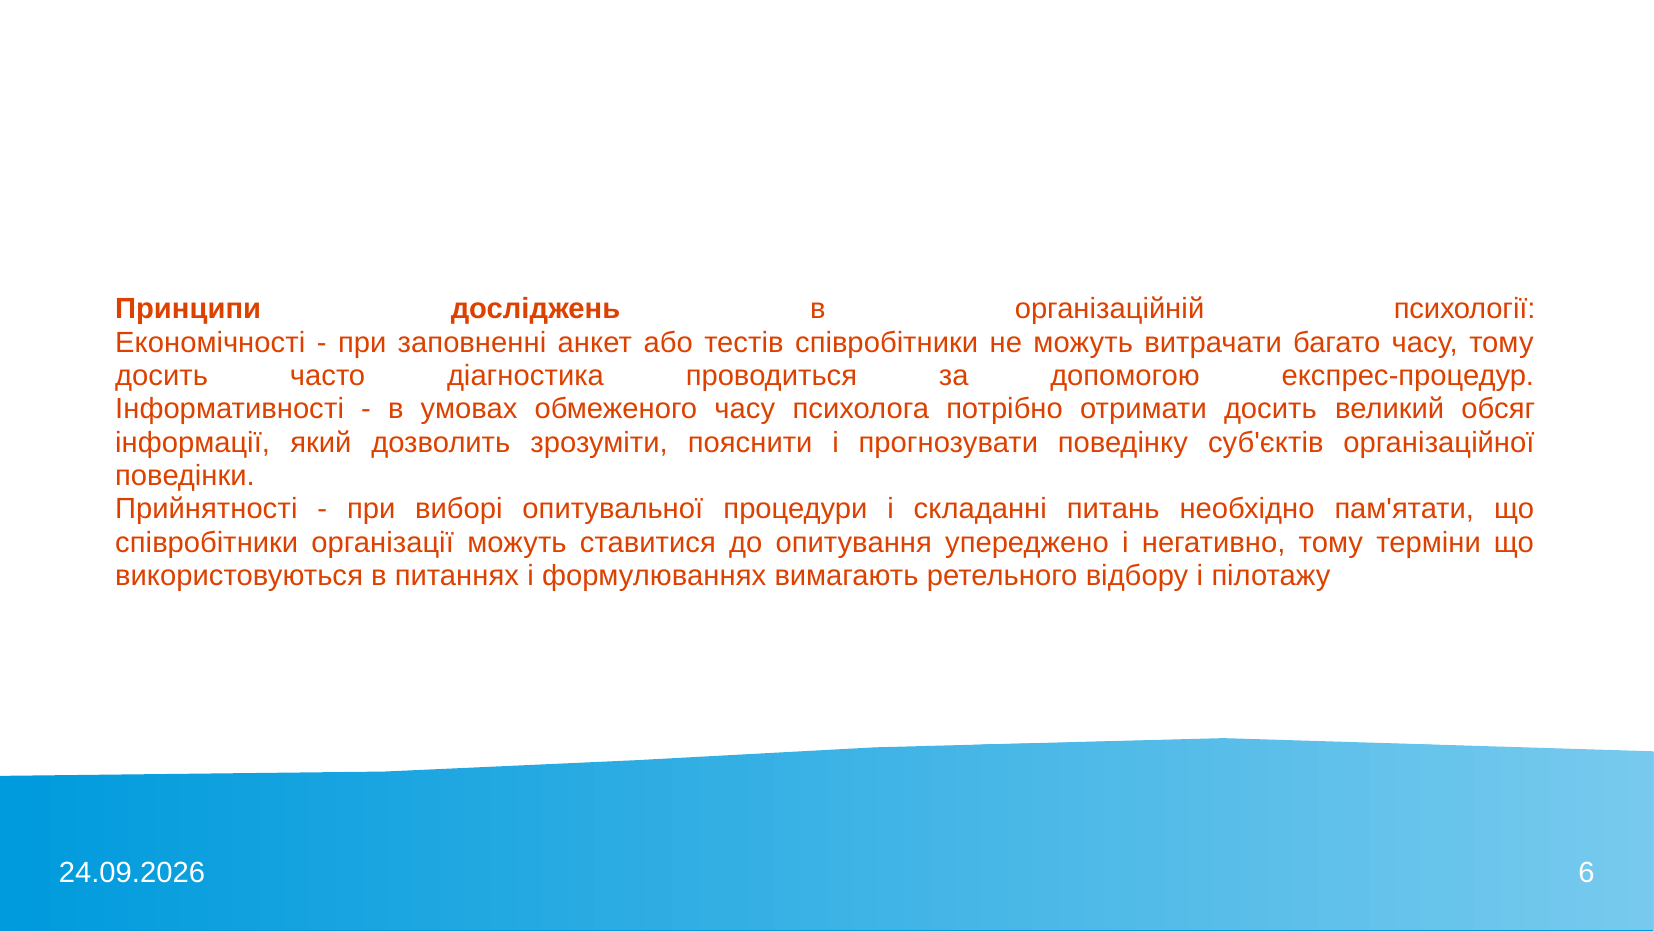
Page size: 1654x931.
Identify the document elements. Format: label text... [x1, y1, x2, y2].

title Принципи досліджень в організаційній психології: Економічності - при заповненні анкет або тестів співробітники не можуть витрачати багато часу, тому досить часто діагностика проводиться за допомогою експрес-процедур. Інформативності - в умовах обмеженого часу психолога потрібно отримати досить великий обсяг інформації, який дозволить зрозуміти, пояснити і прогнозувати поведінку суб'єктів організаційної поведінки. Прийнятності - при виборі опитувальної процедури і складанні питань необхідно пам'ятати, що співробітники організації можуть ставитися до опитування упереджено і негативно, тому терміни що використовуються в питаннях і формулюваннях вимагають ретельного відбору і пілотажу [0, 204, 1536, 680]
